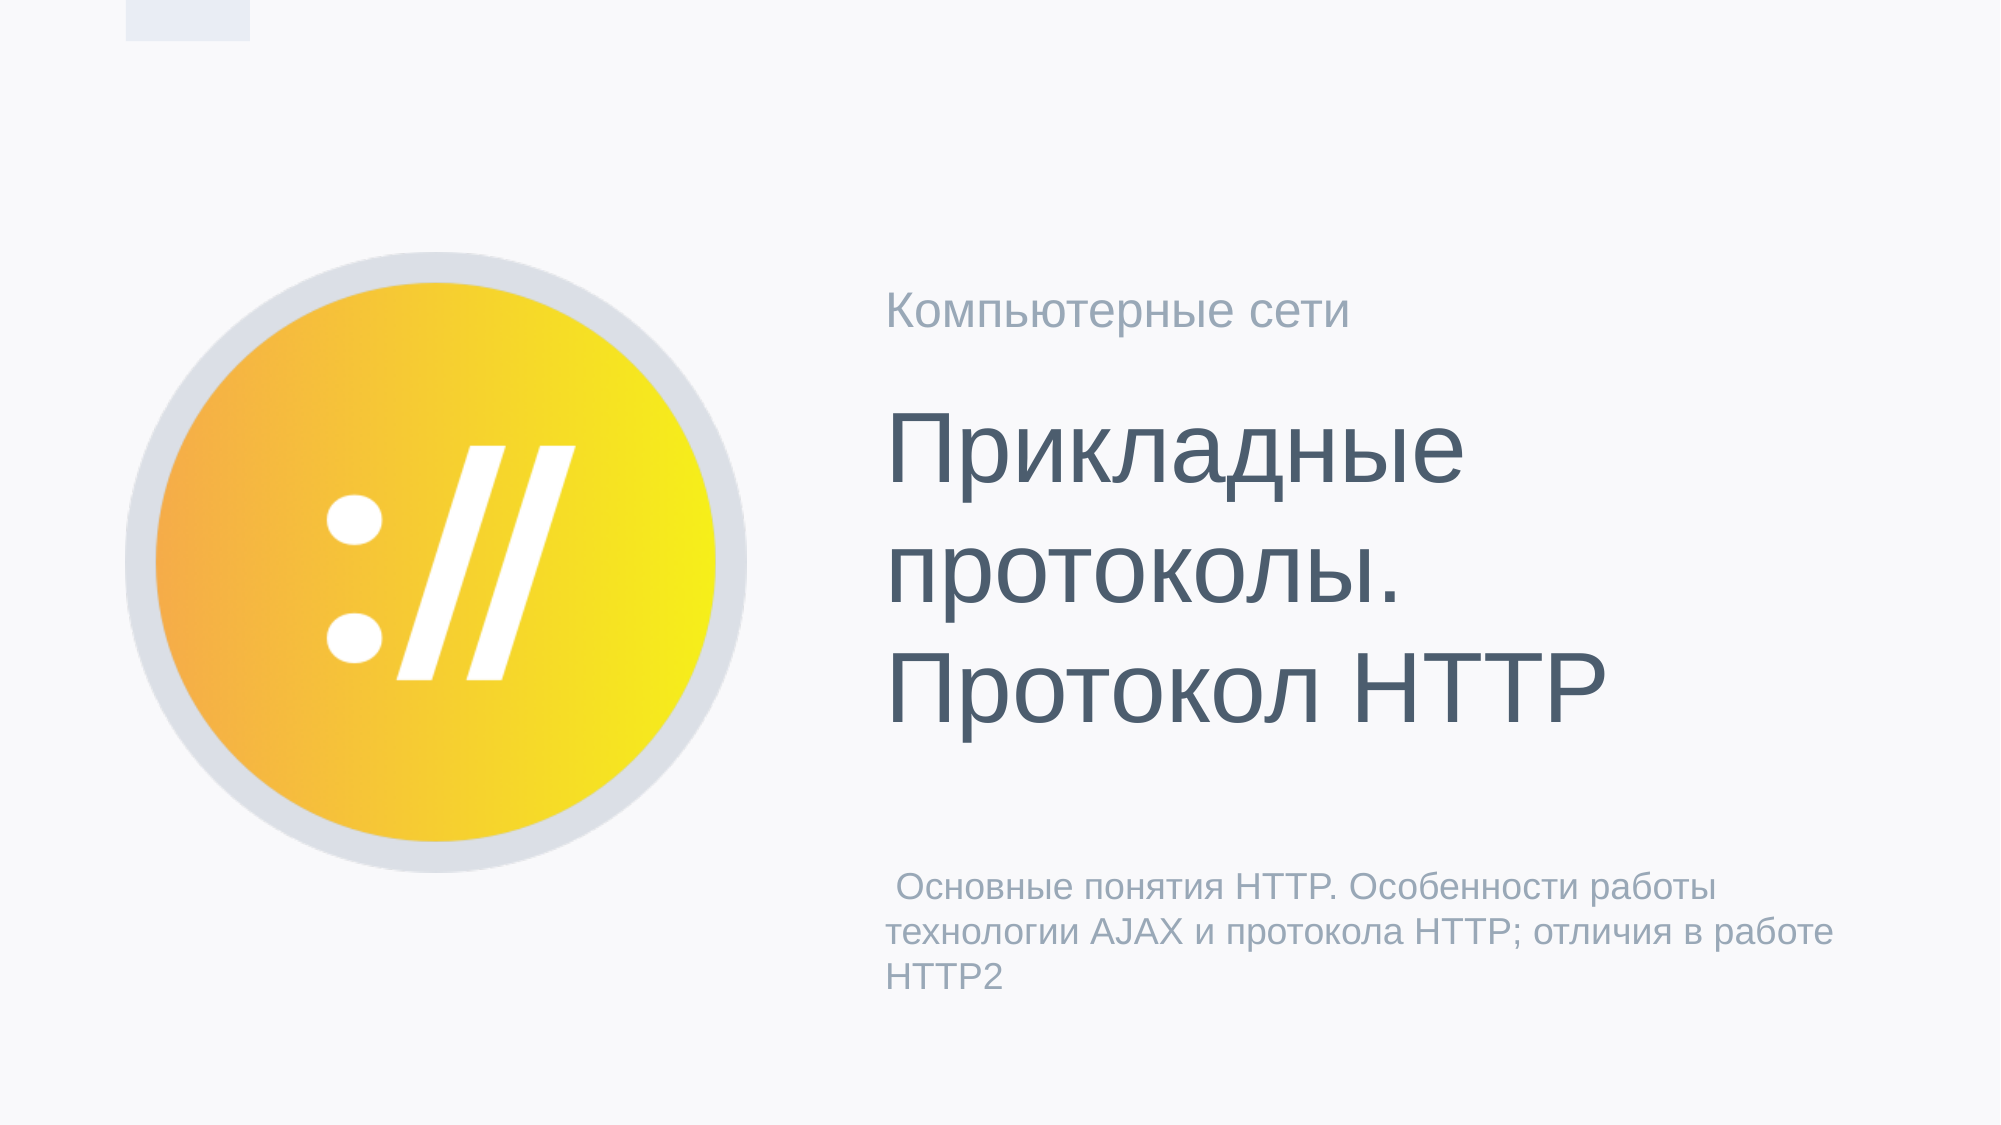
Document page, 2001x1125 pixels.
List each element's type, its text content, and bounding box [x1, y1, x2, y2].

subtitle Основные понятия HTTP. Особенности работы технологии AJAX и протокола HTTP; отличия в работе HTTP2 [870, 805, 1875, 1054]
text_box Компьютерные сети [870, 249, 1875, 374]
title Прикладные протоколы. Протокол HTTP [870, 374, 1875, 752]
picture [125, 252, 747, 873]
